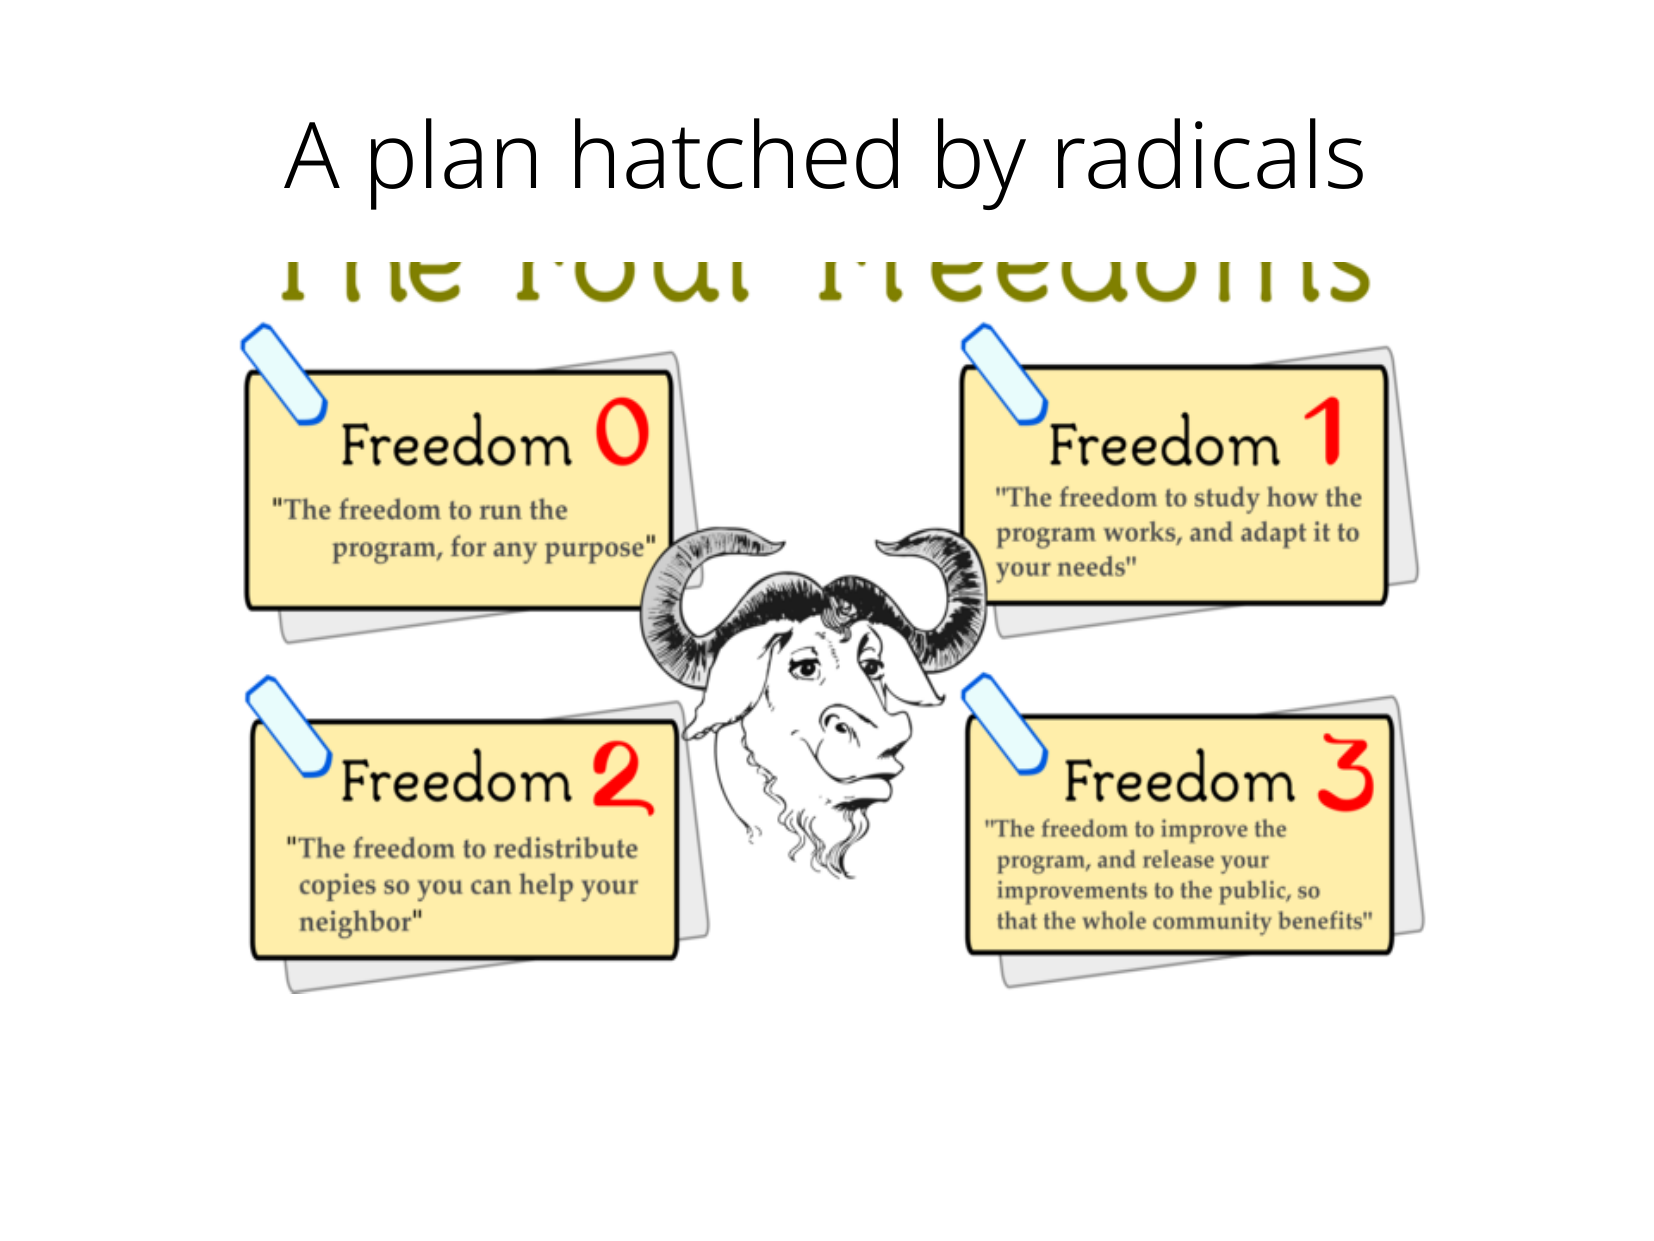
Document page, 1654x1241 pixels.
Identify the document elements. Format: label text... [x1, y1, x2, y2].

title A plan hatched by radicals [82, 49, 1571, 257]
picture [230, 262, 1436, 994]
